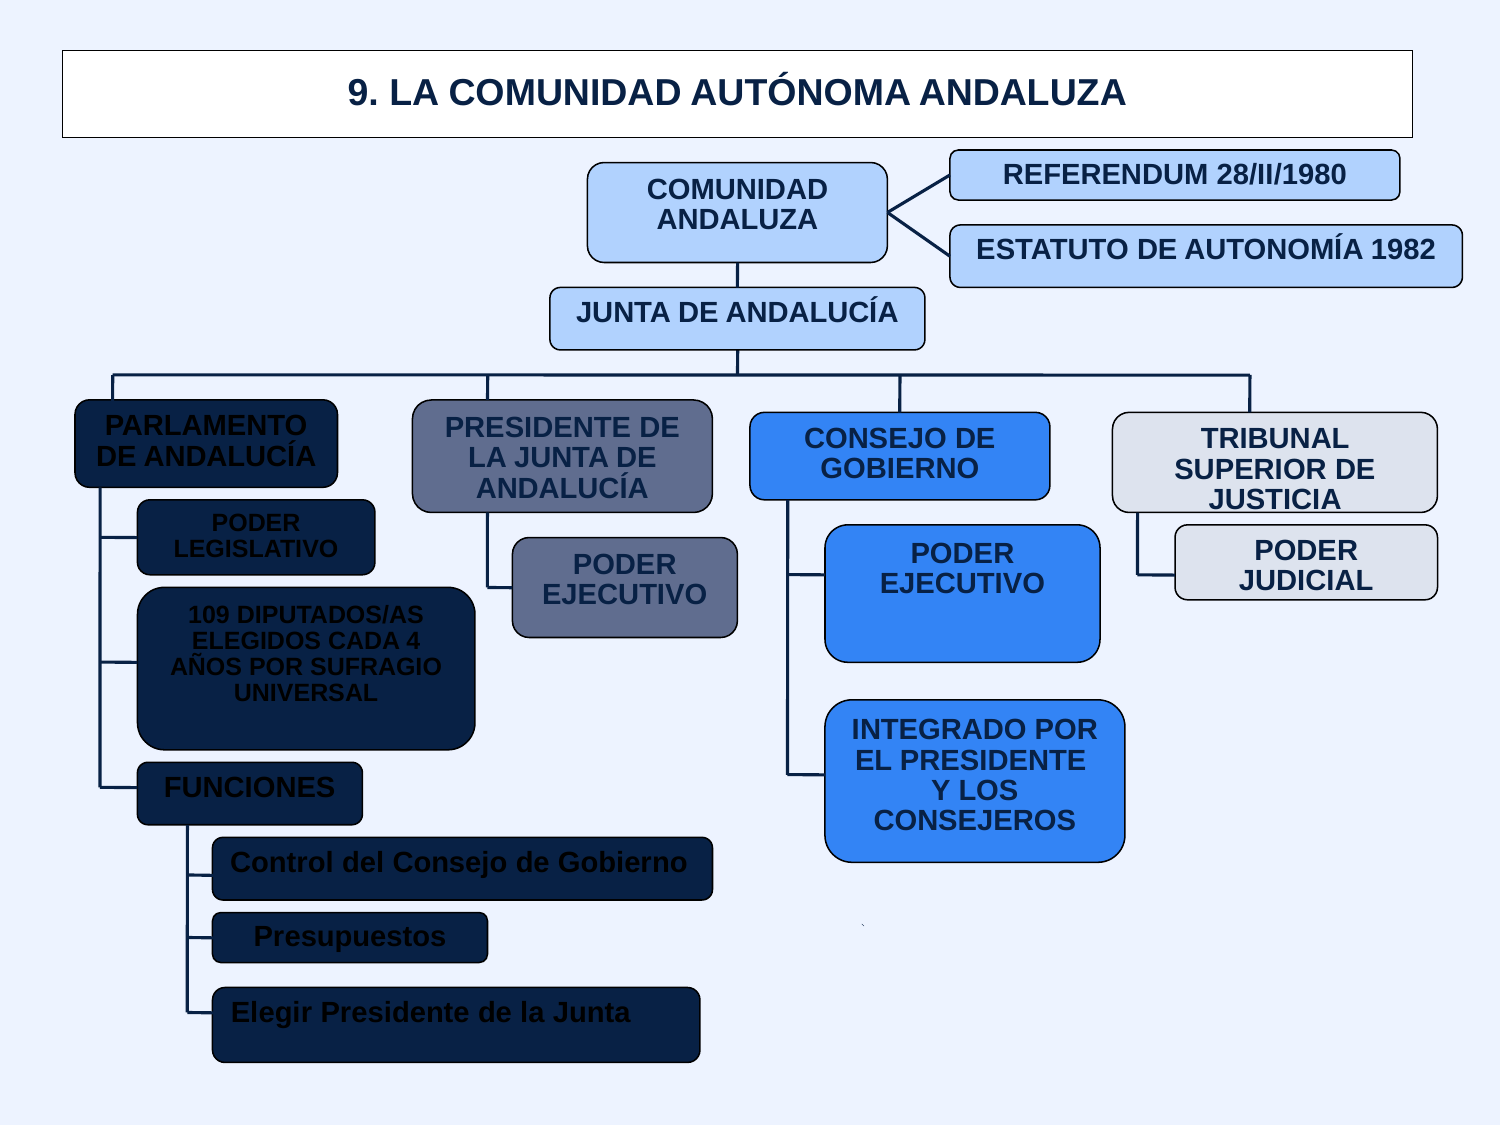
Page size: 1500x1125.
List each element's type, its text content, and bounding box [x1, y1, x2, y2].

text_box REFERENDUM 28/II/1980 [949, 149, 1400, 201]
text_box PRESIDENTE DE LA JUNTA DE ANDALUCÍA [412, 399, 713, 513]
text_box PODER EJECUTIVO [512, 537, 738, 638]
text_box Elegir Presidente de la Junta [212, 987, 700, 1063]
text_box JUNTA DE ANDALUCÍA [549, 287, 925, 350]
text_box PARLAMENTO DE ANDALUCÍA [75, 399, 338, 488]
text_box PODER JUDICIAL [1175, 524, 1438, 600]
text_box FUNCIONES [137, 762, 363, 825]
text_box ESTATUTO DE AUTONOMÍA 1982 [949, 224, 1463, 288]
text_box Control del Consejo de Gobierno [212, 837, 713, 901]
text_box COMUNIDAD ANDALUZA [587, 162, 888, 263]
text_box 109 DIPUTADOS/AS ELEGIDOS CADA 4 AÑOS POR SUFRAGIO UNIVERSAL [137, 587, 475, 750]
text_box PODER EJECUTIVO [825, 524, 1101, 663]
text_box INTEGRADO POR EL PRESIDENTE Y LOS CONSEJEROS [824, 699, 1125, 863]
text_box Presupuestos [212, 912, 488, 963]
text_box TRIBUNAL SUPERIOR DE JUSTICIA [1112, 412, 1438, 513]
text_box CONSEJO DE GOBIERNO [749, 412, 1050, 500]
title 9. LA COMUNIDAD AUTÓNOMA ANDALUZA [62, 50, 1413, 138]
text_box PODER LEGISLATIVO [137, 499, 375, 575]
